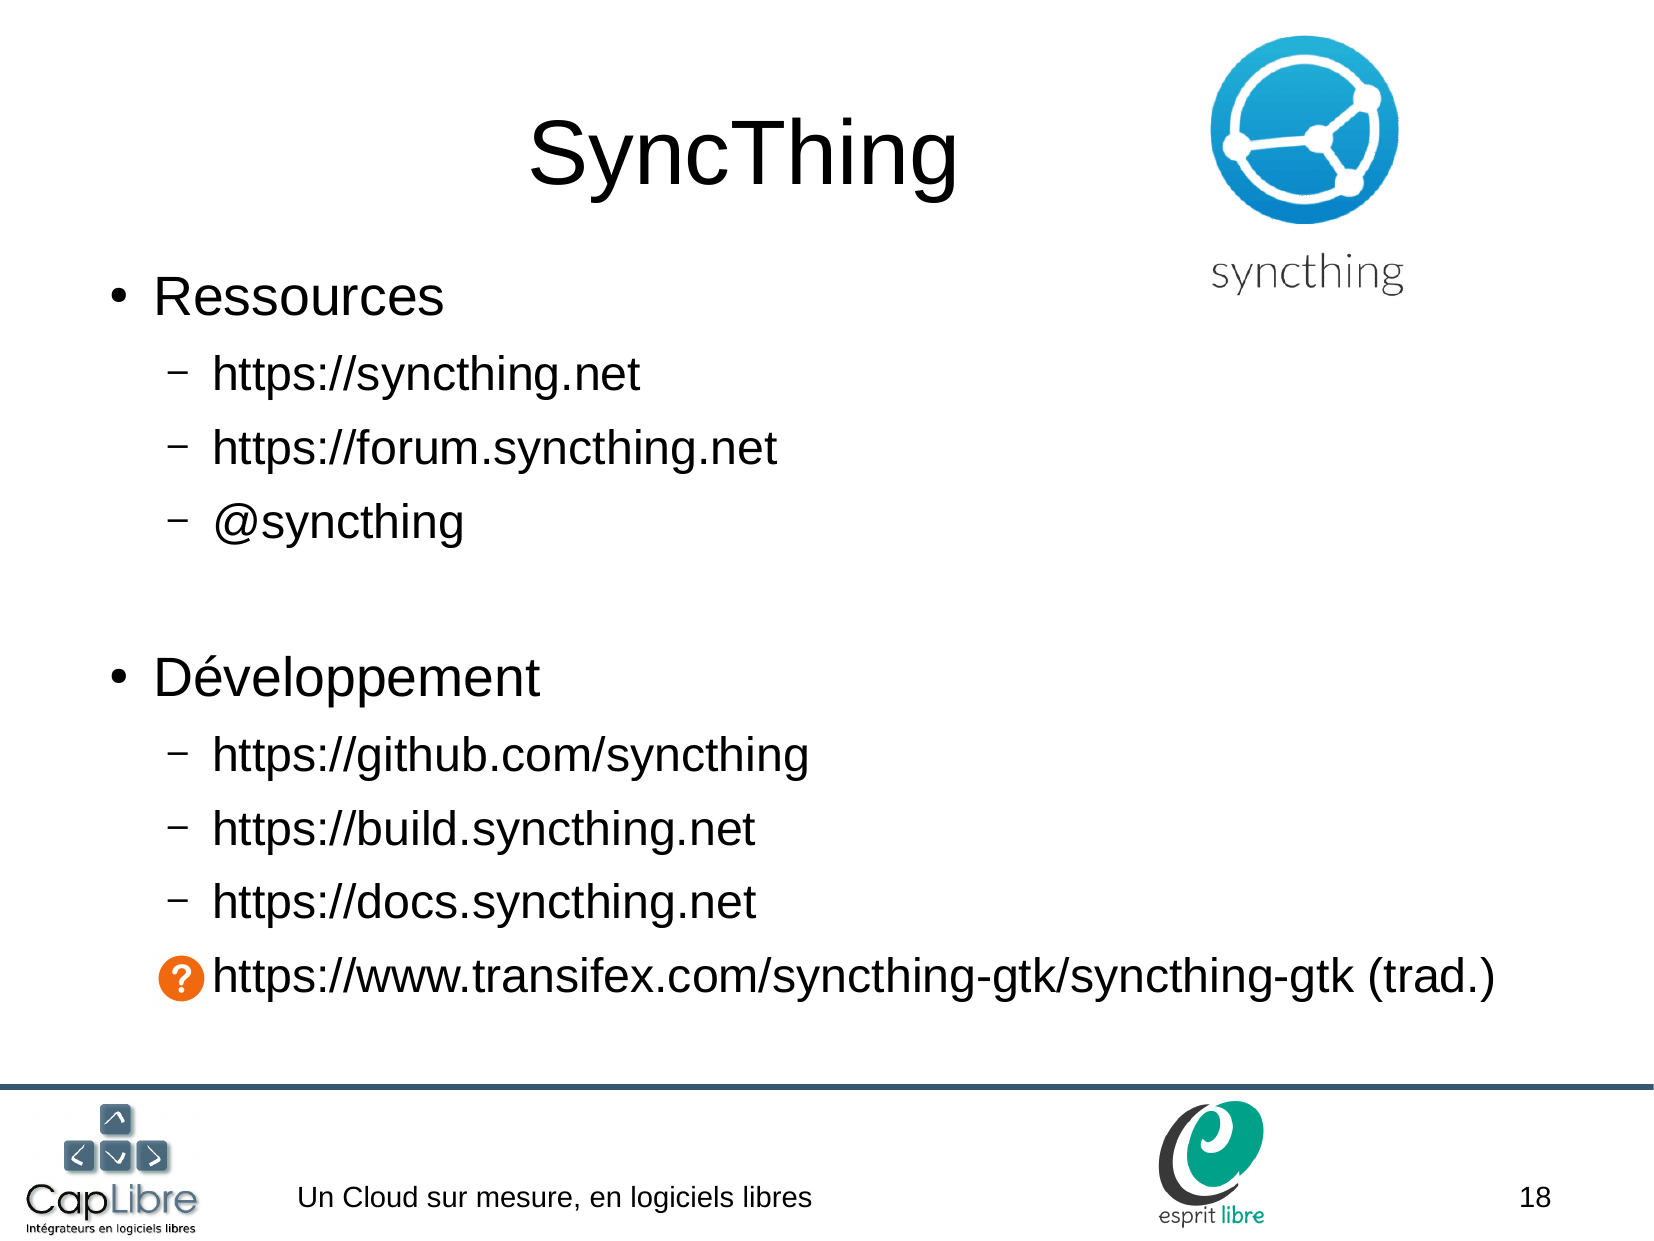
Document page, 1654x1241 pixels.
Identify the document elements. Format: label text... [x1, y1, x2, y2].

picture [11, 1098, 210, 1239]
list Ressources https://syncthing.net https://forum.syncthing.net @syncthing Développement https://github.com/syncthing https://build.syncthing.net https://docs.syncthing.net https://www.transifex.com/syncthing-gtk/syncthing-gtk (trad.) [94, 265, 1571, 1016]
title SyncThing [0, 49, 1068, 257]
picture [1068, 0, 1542, 343]
picture [153, 950, 210, 1007]
picture [1145, 1098, 1276, 1229]
